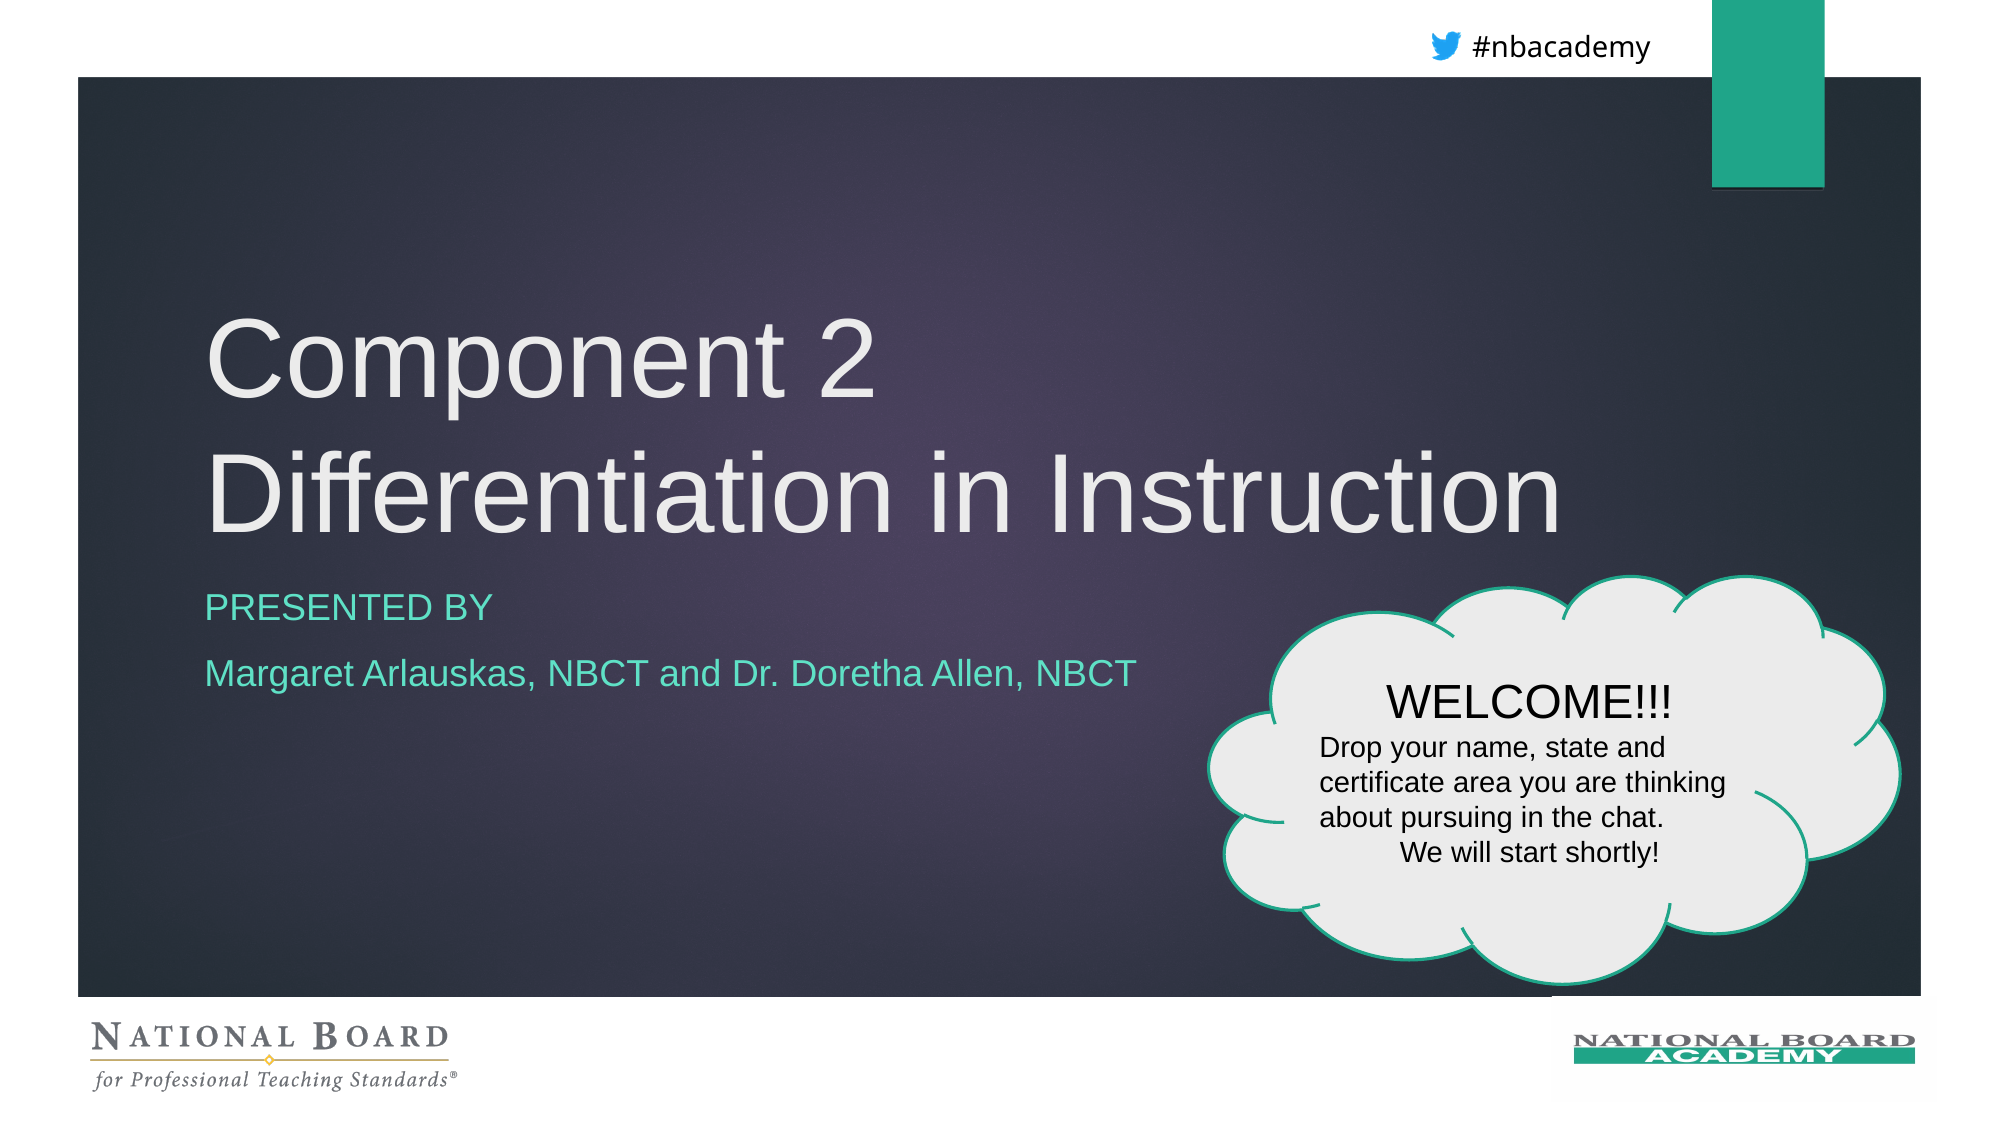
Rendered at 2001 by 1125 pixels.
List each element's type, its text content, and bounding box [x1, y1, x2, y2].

text_box WELCOME!!! Drop your name, state and certificate area you are thinking about pursuing in the chat. We will start shortly! [1208, 576, 1901, 985]
picture [79, 0, 1937, 1102]
picture [77, 1014, 461, 1096]
title Component 2 Differentiation in Instruction [189, 257, 1638, 563]
subtitle PRESENTED BY Margaret Arlauskas, NBCT and Dr. Doretha Allen, NBCT [189, 575, 1161, 717]
